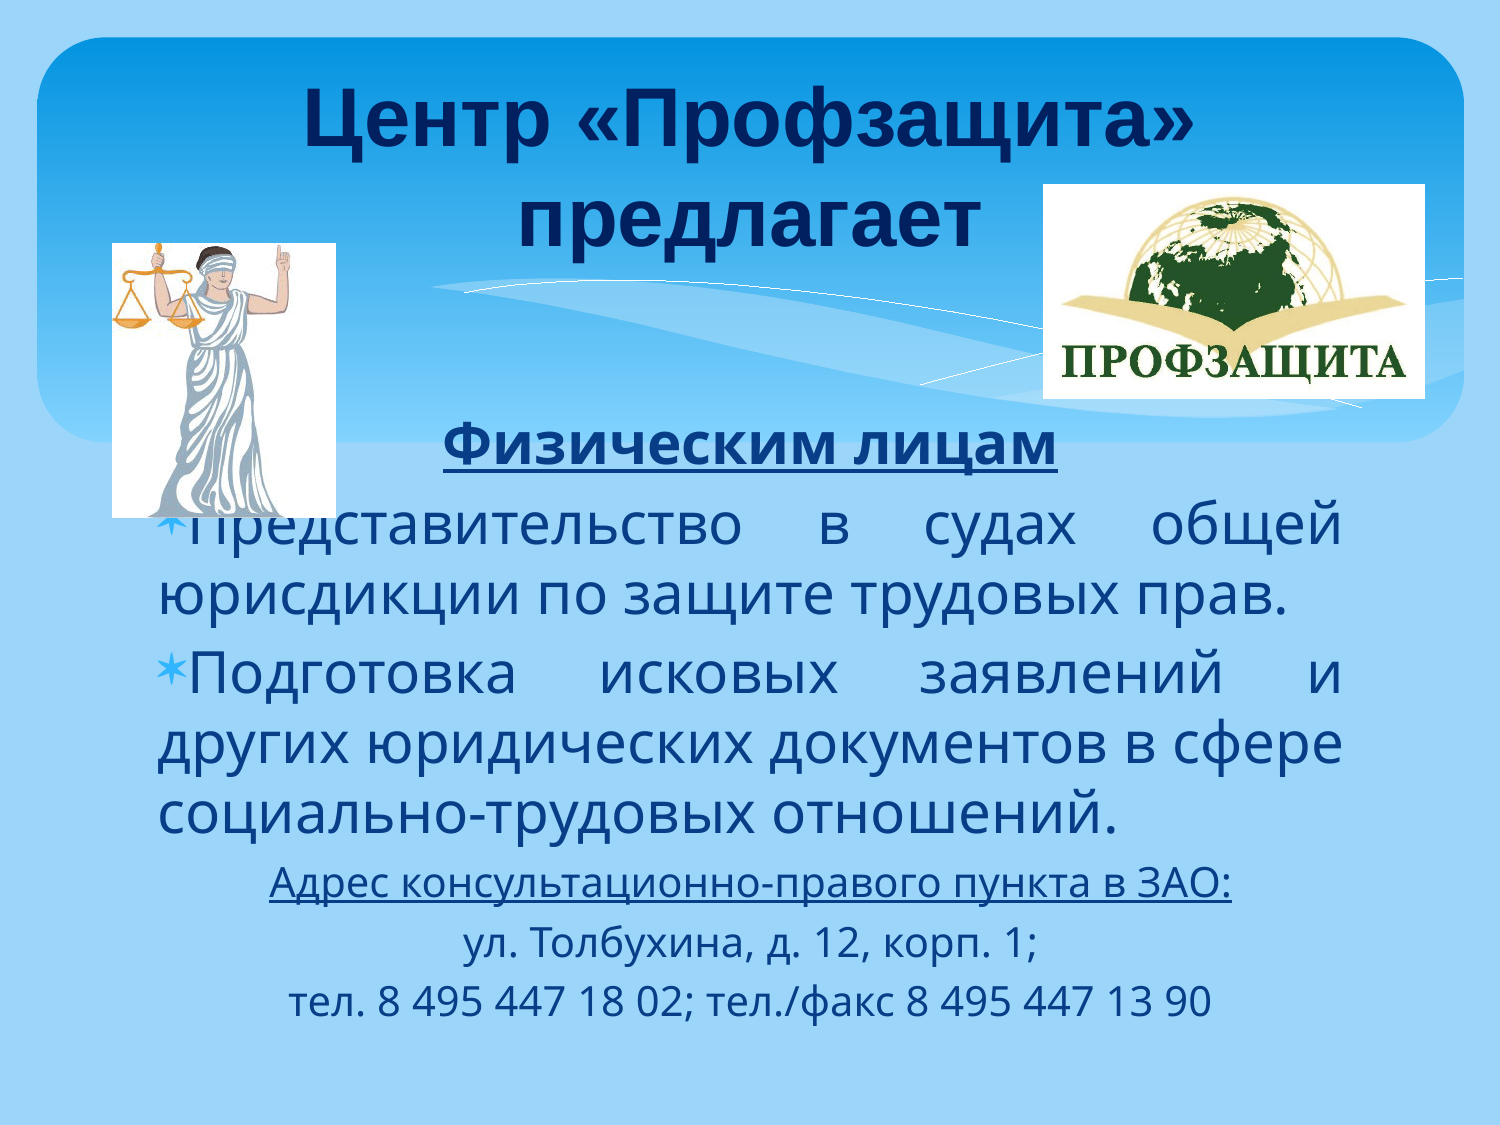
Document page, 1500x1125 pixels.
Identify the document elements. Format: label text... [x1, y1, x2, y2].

title Центр «Профзащита» предлагает [75, 55, 1426, 261]
picture [1043, 184, 1425, 399]
list Физическим лицам Представительство в судах общей юрисдикции по защите трудовых прав. Подготовка исковых заявлений и других юридических документов в сфере социально-трудовых отношений. Адрес консультационно-правого пункта в ЗАО: ул. Толбухина, д. 12, корп. 1; тел. 8 495 447 18 02; тел./факс 8 495 447 13 90 [142, 278, 1359, 1071]
picture [112, 243, 336, 518]
